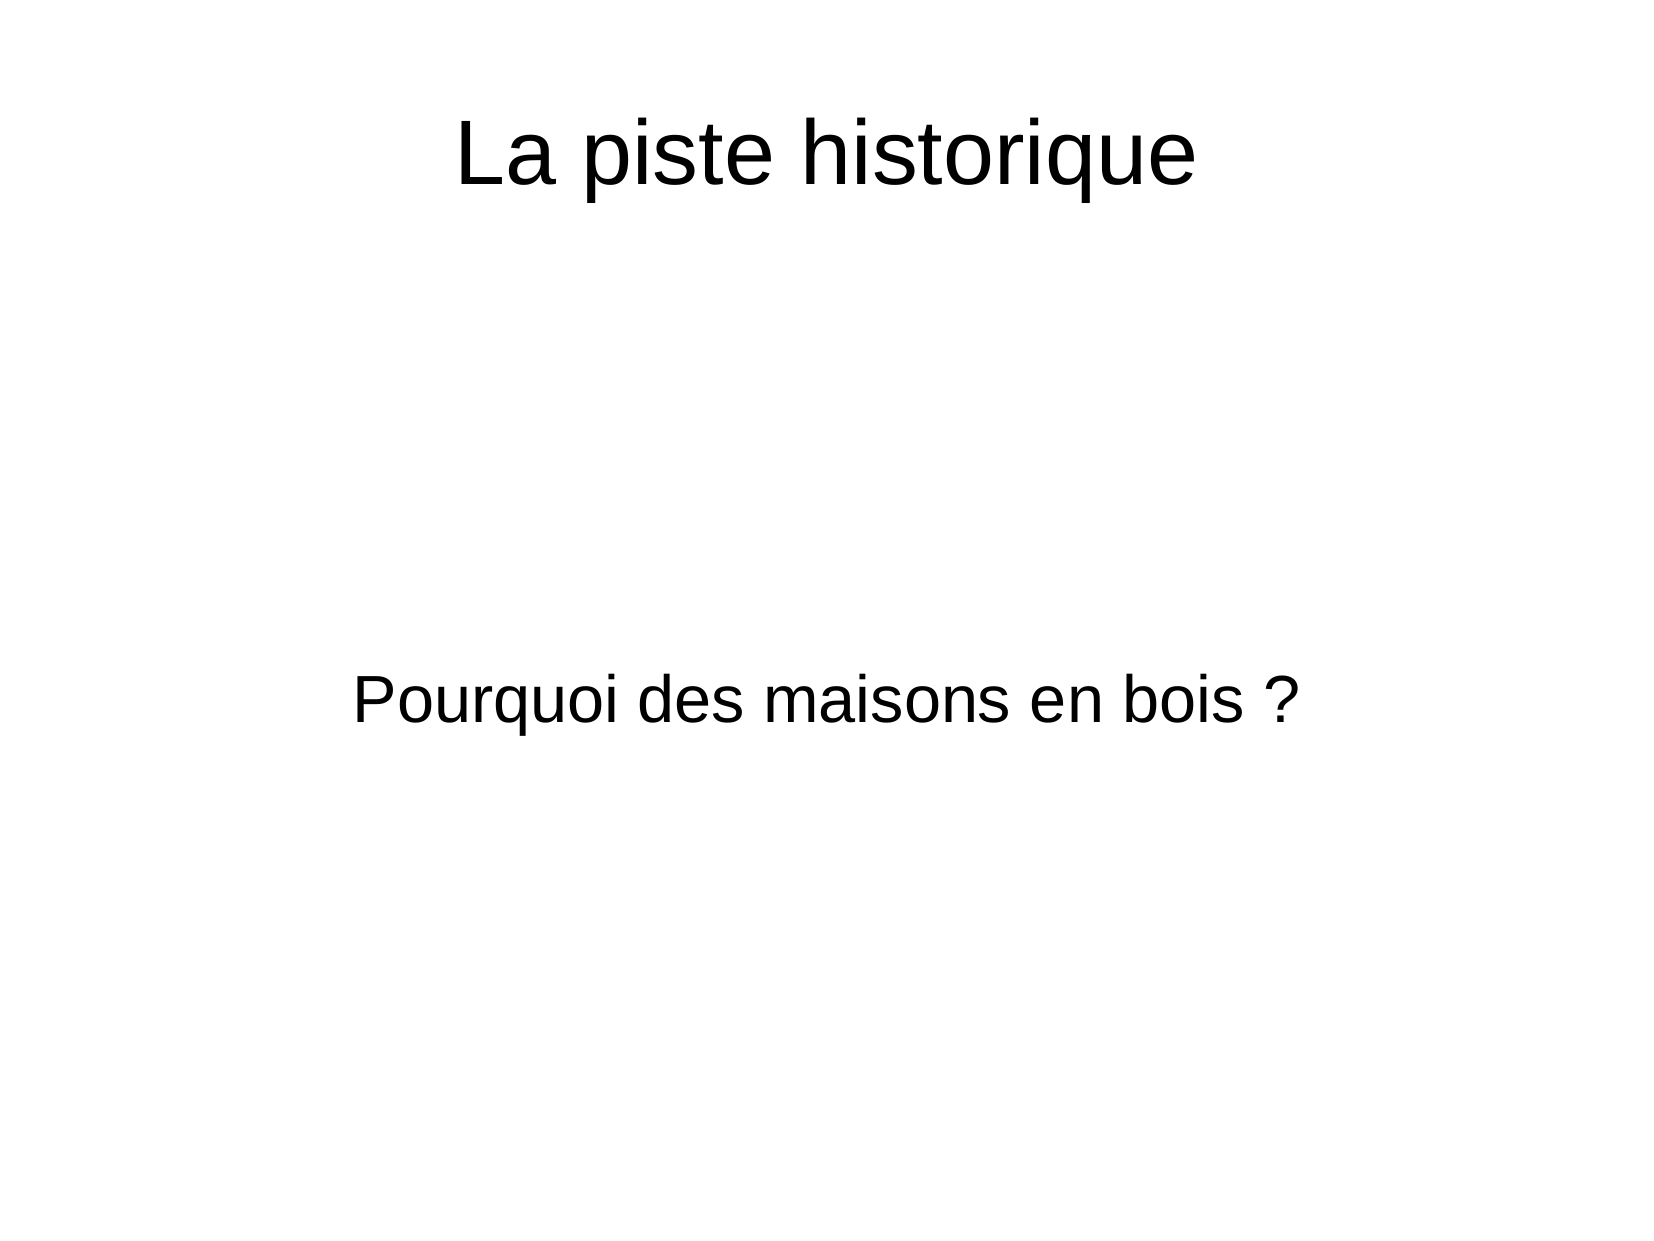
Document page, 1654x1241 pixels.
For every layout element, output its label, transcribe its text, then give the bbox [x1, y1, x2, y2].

title La piste historique [82, 49, 1571, 257]
subtitle Pourquoi des maisons en bois ? [82, 290, 1571, 1109]
